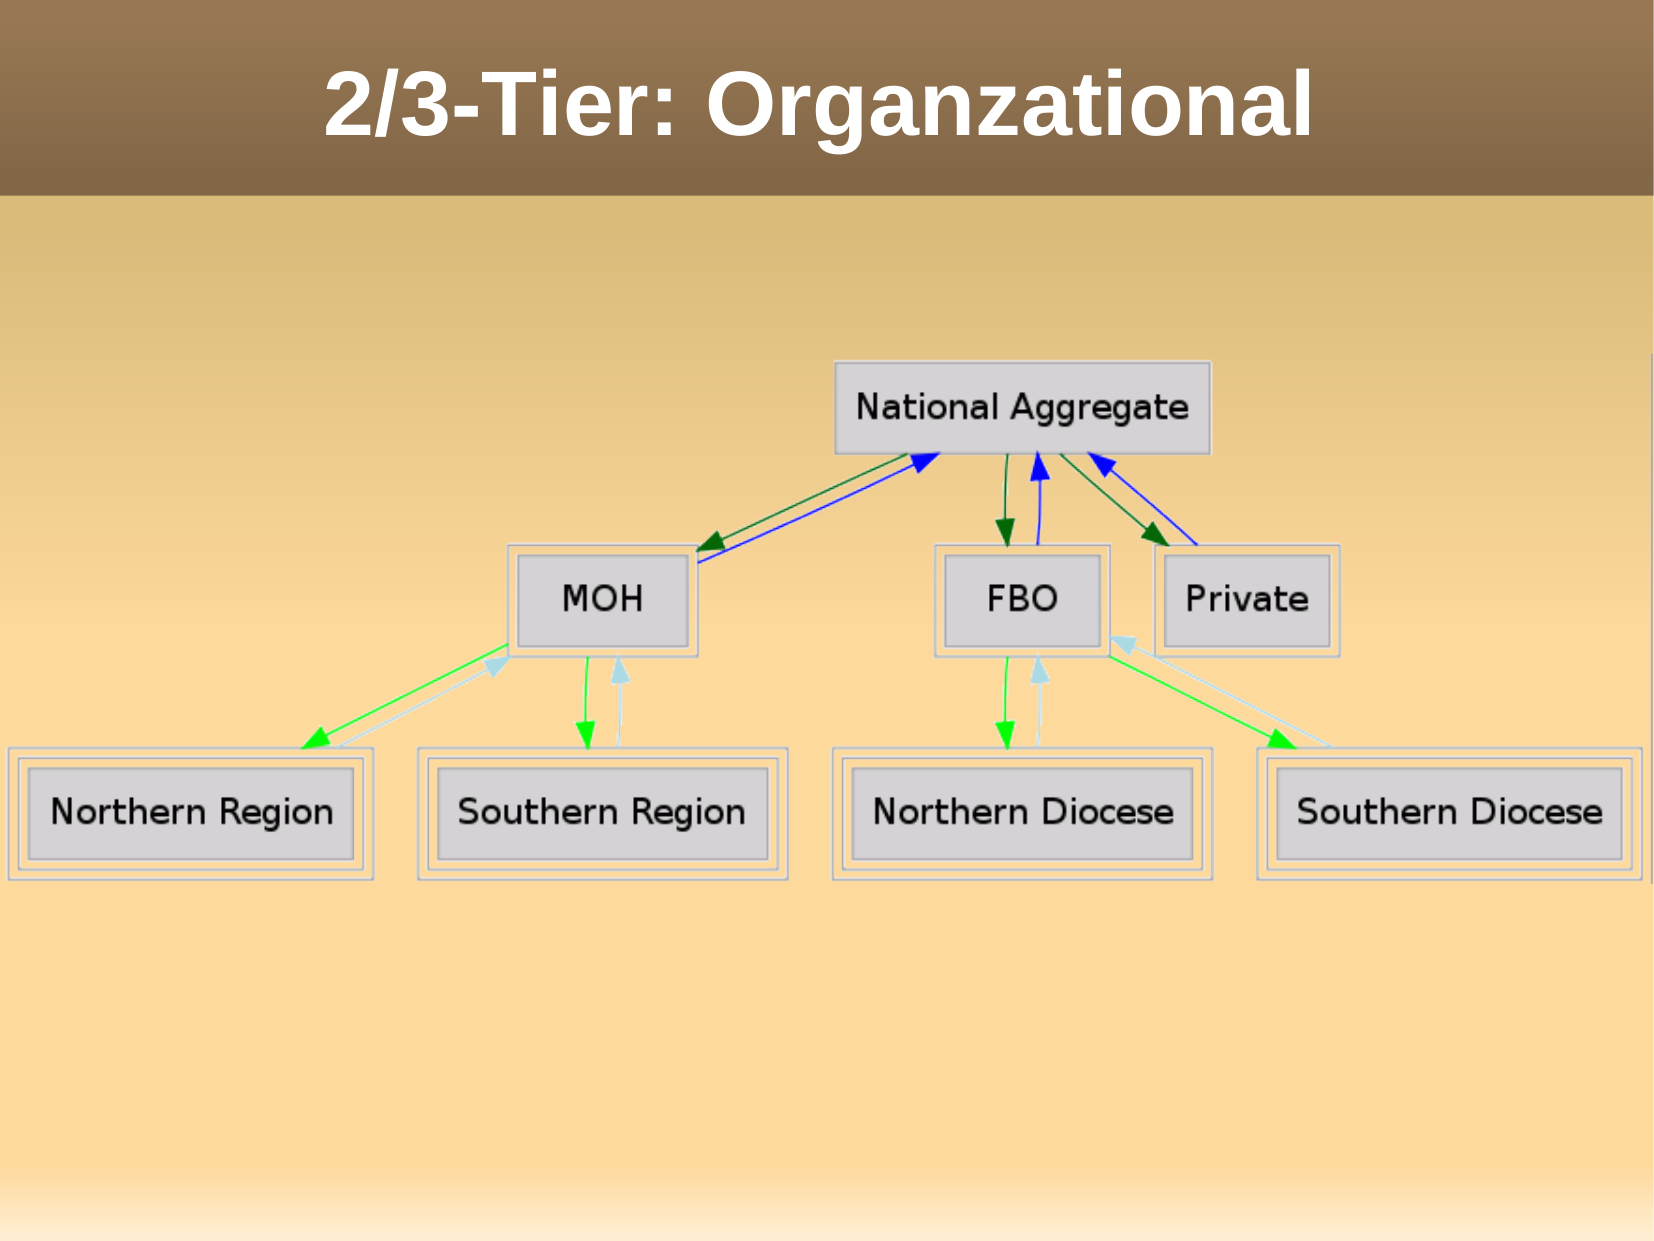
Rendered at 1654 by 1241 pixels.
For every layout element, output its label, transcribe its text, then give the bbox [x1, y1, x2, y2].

picture [0, 0, 1654, 1241]
title 2/3-Tier: Organzational [76, 7, 1565, 200]
